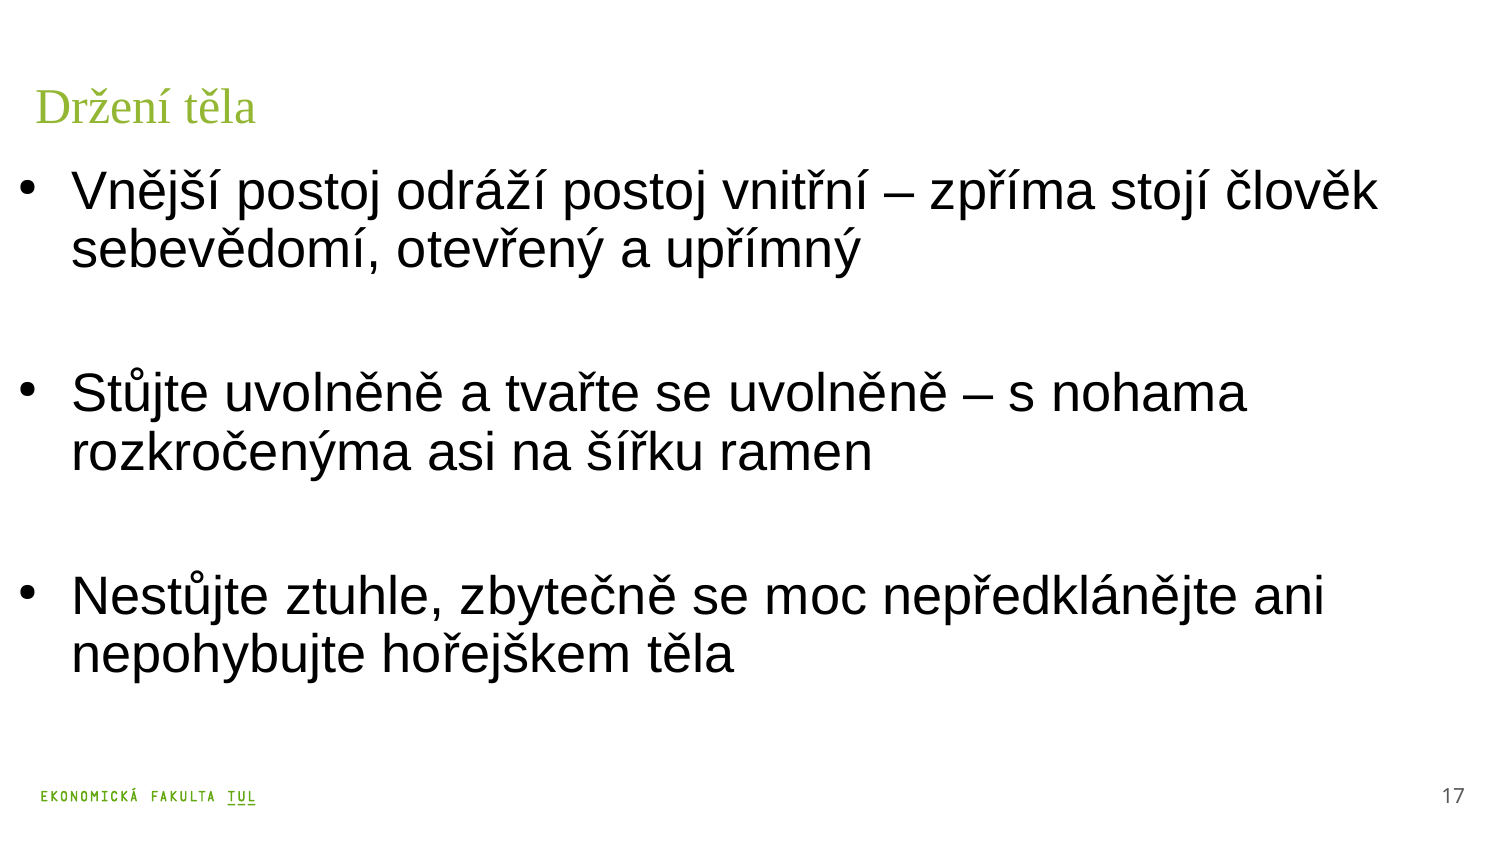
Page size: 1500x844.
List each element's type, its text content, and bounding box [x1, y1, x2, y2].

title Držení těla [35, 59, 1500, 147]
list Vnější postoj odráží postoj vnitřní – zpříma stojí člověk sebevědomí, otevřený a upřímný Stůjte uvolněně a tvařte se uvolněně – s nohama rozkročenýma asi na šířku ramen Nestůjte ztuhle, zbytečně se moc nepředklánějte ani nepohybujte hořejškem těla [0, 147, 1500, 609]
